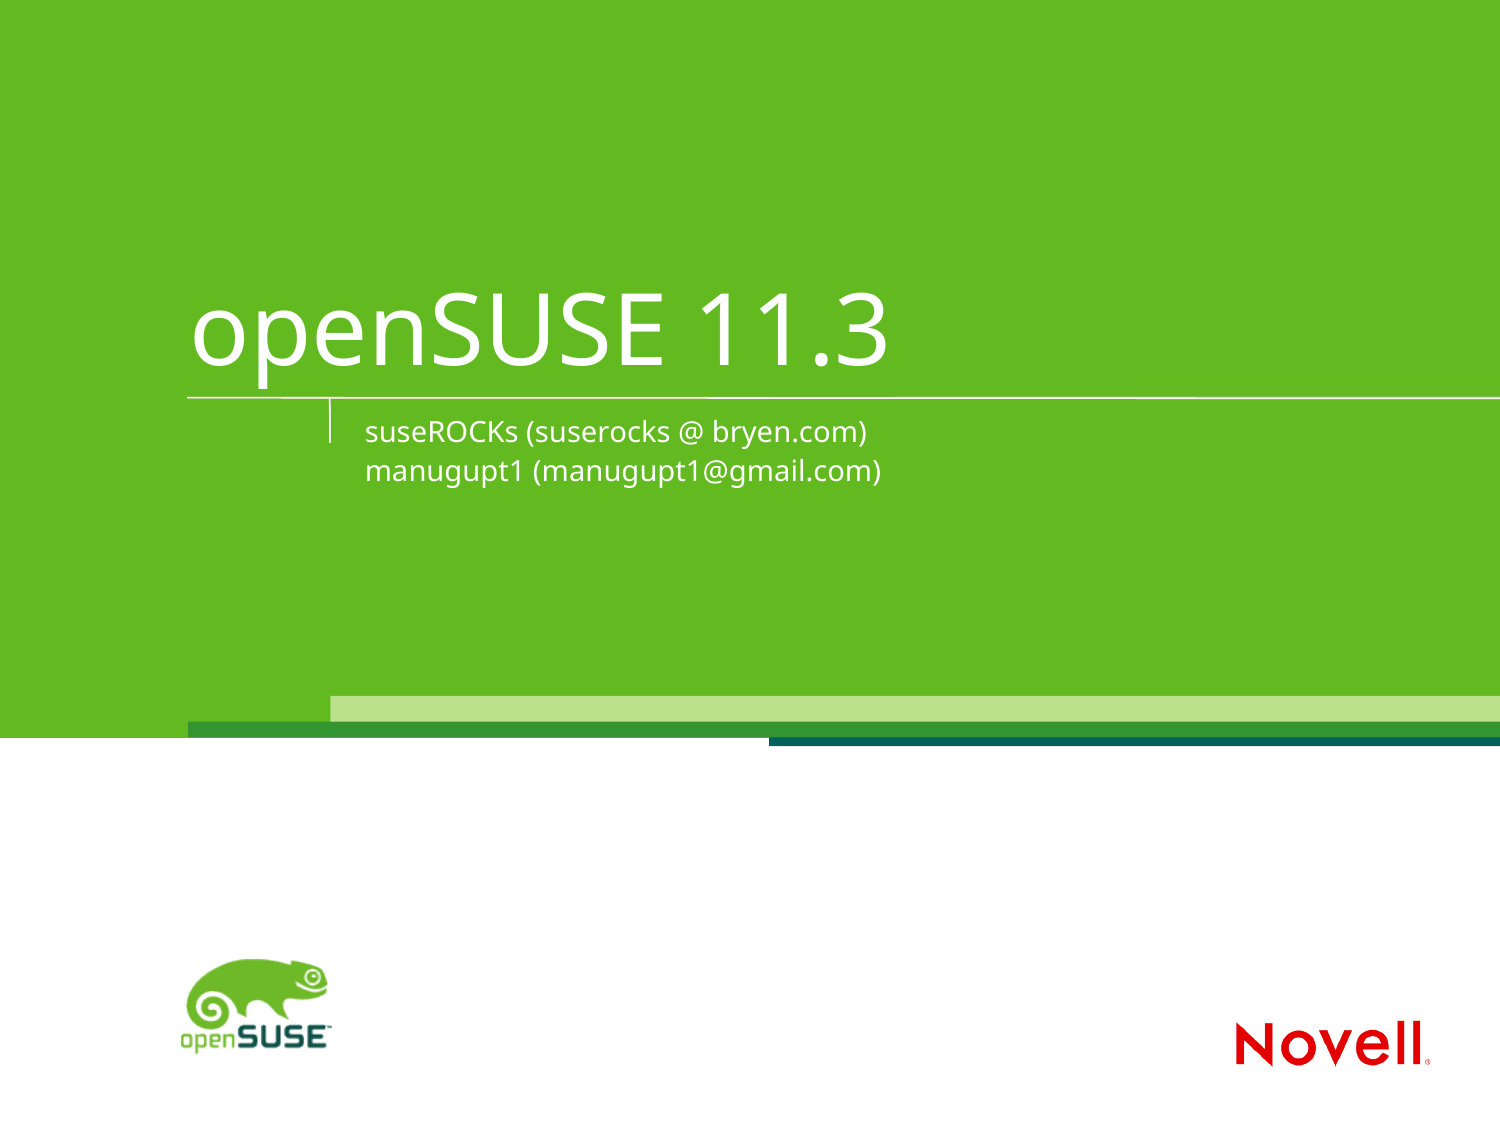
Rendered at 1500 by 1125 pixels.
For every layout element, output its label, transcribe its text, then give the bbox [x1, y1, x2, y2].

picture [1227, 1013, 1438, 1074]
title openSUSE 11.3 [174, 137, 1388, 388]
picture [181, 959, 332, 1055]
subtitle suseROCKs (suserocks @ bryen.com) manugupt1 (manugupt1@gmail.com) [350, 412, 1150, 522]
